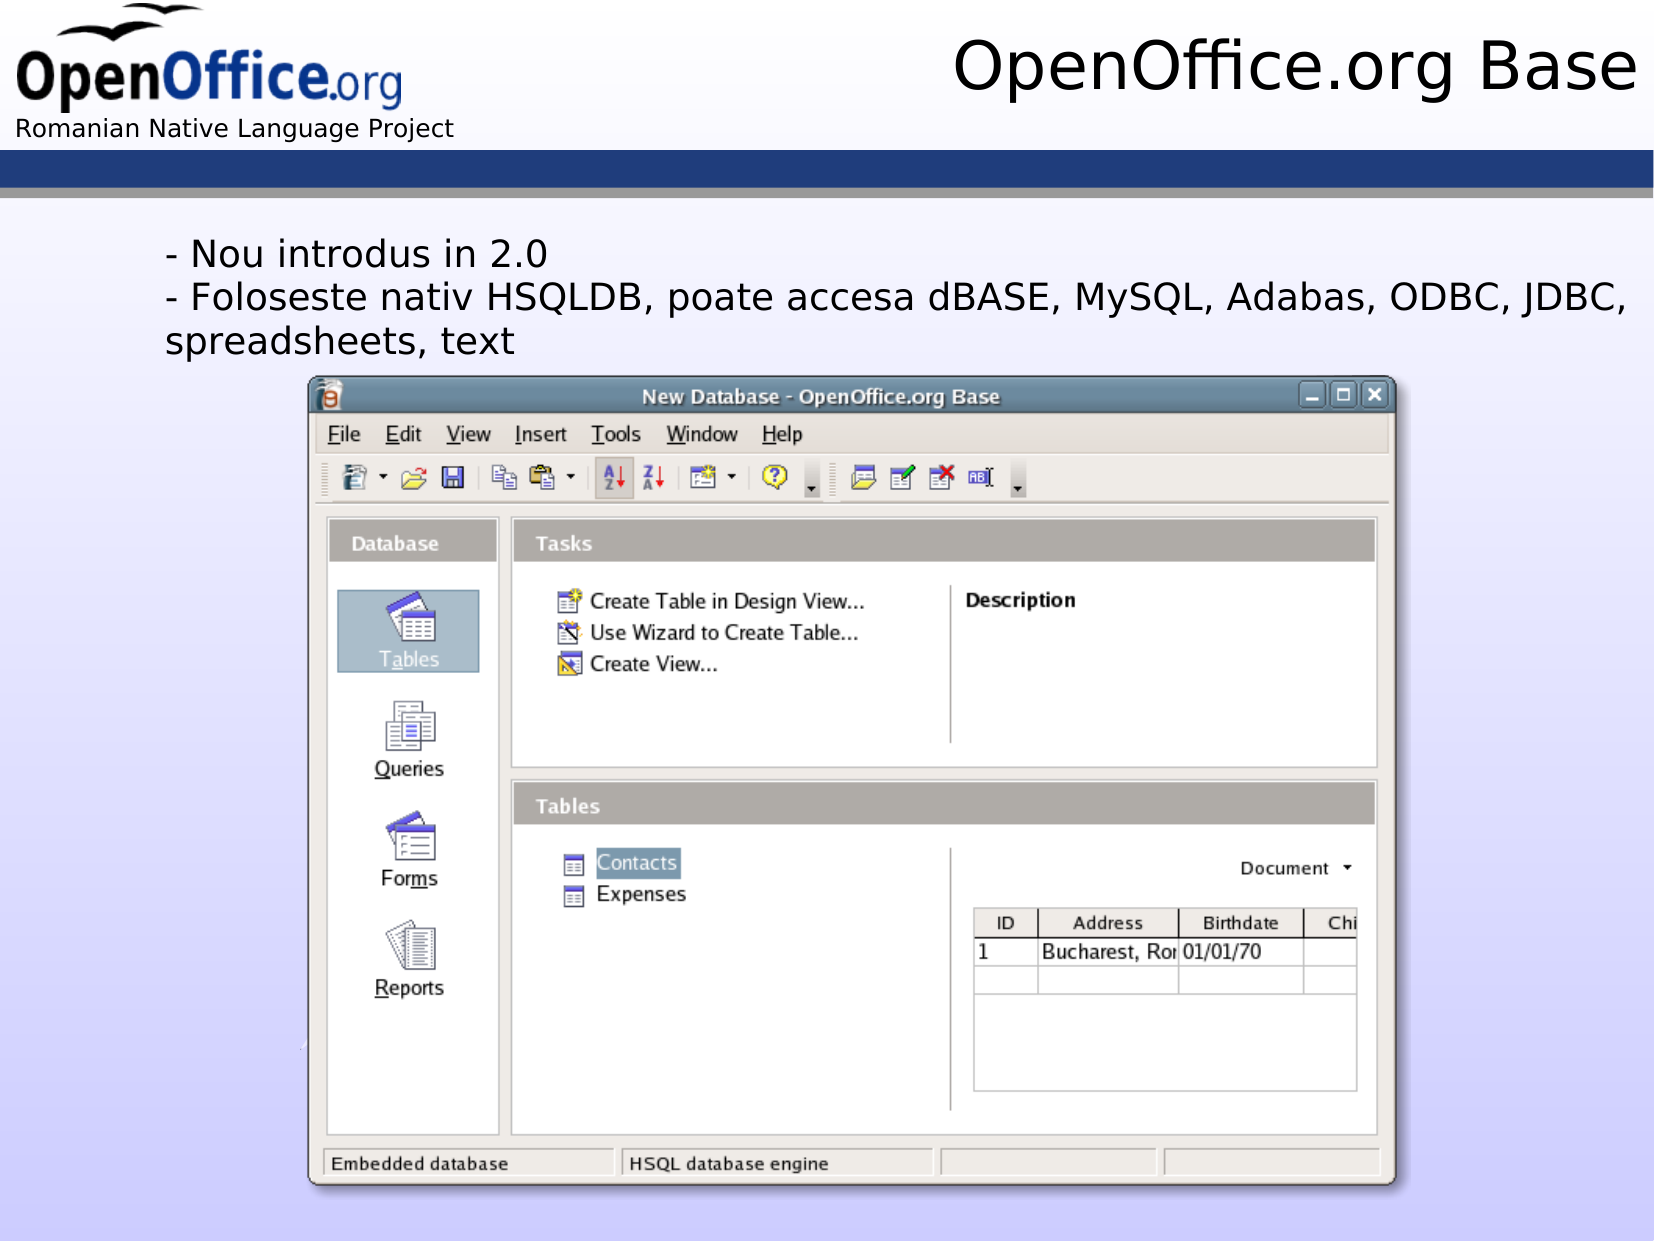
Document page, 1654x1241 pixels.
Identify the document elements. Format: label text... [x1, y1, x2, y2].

picture [17, 3, 401, 107]
text_box Romanian Native Language Project [0, 107, 471, 152]
text_box OpenOffice.org Base [937, 19, 1654, 113]
text_box [0, 150, 1654, 199]
picture [300, 414, 1411, 1201]
text_box - Nou introdus in 2.0 - Foloseste nativ HSQLDB, poate accesa dBASE, MySQL, Adabas, ODBC, JDBC, spreadsheets, text [150, 225, 1623, 414]
